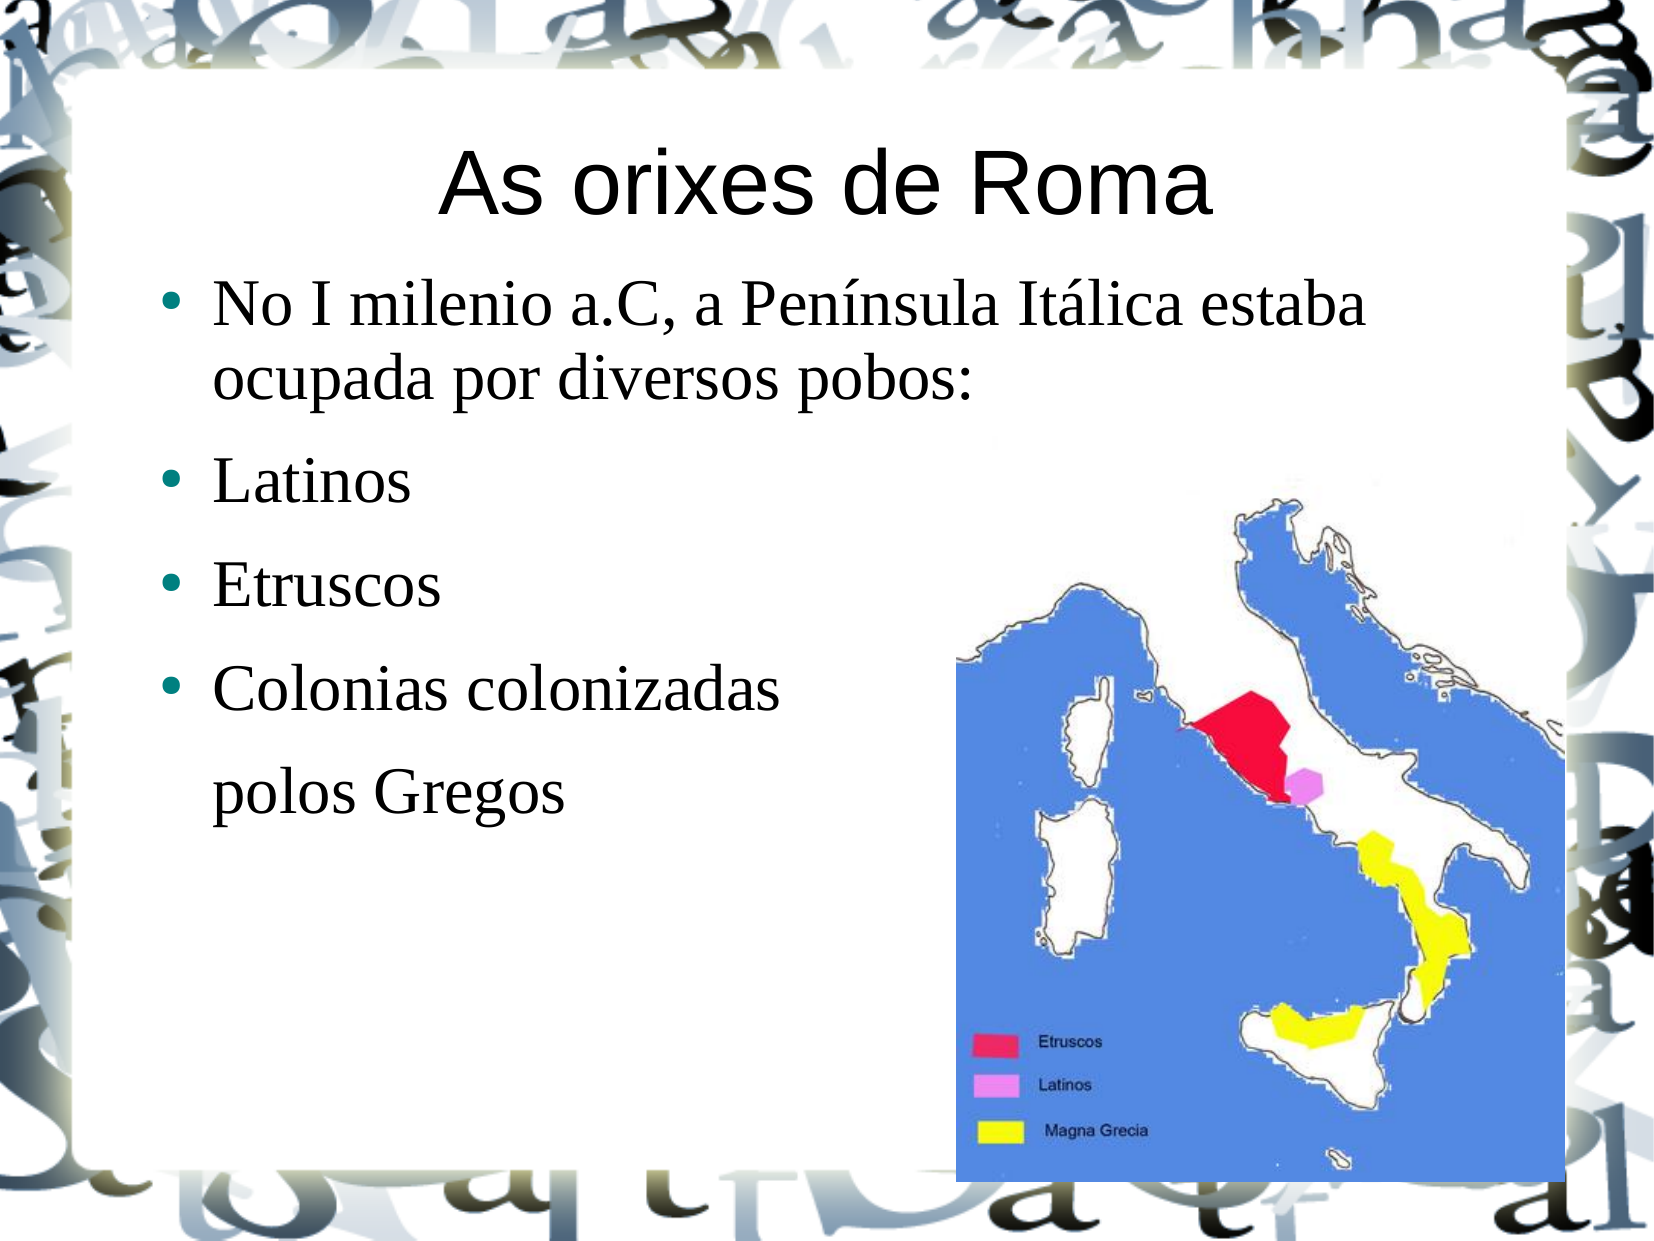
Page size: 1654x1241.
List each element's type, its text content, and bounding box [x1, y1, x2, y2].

picture [0, 0, 1654, 1241]
title As orixes de Roma [82, 78, 1571, 287]
list No I milenio a.C, a Península Itálica estaba ocupada por diversos pobos: Latinos Etruscos Colonias colonizadas polos Gregos [141, 265, 1565, 1182]
